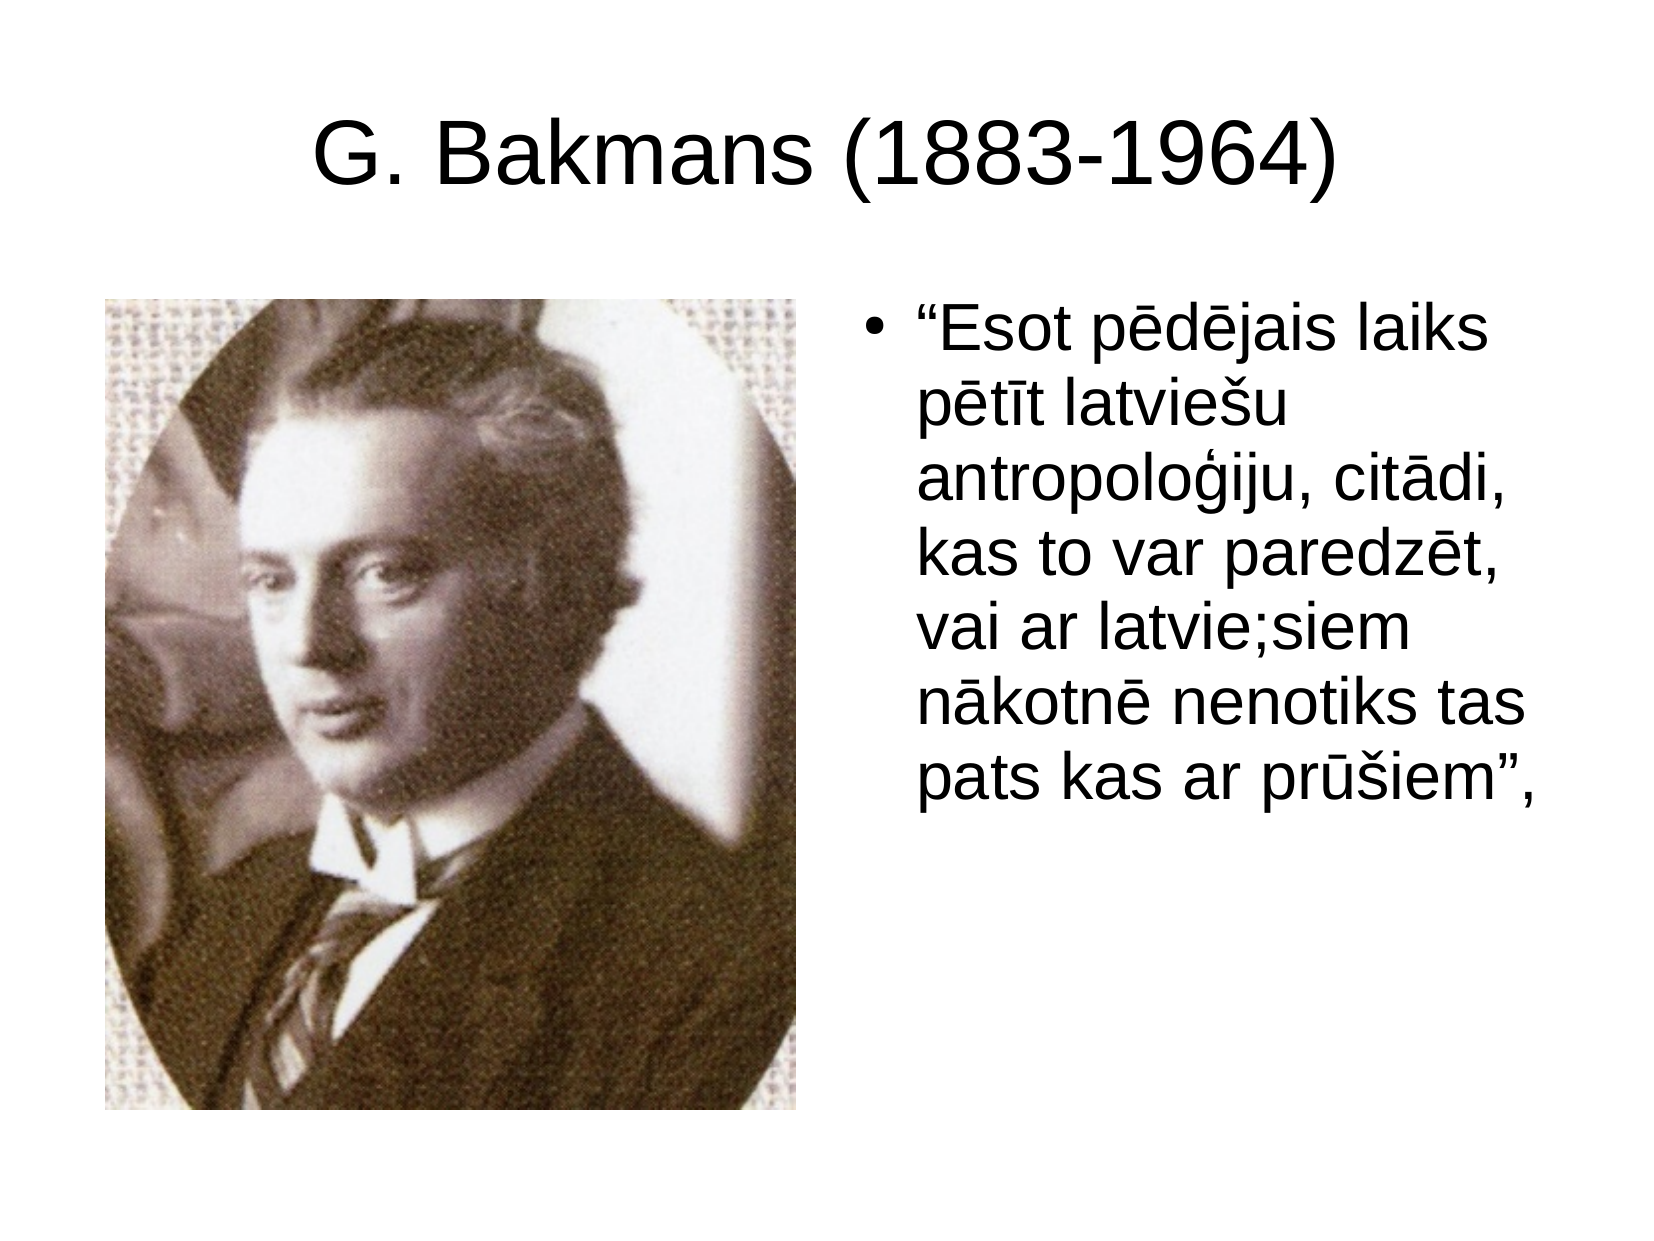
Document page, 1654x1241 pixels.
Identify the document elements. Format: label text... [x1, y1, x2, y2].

list “Esot pēdējais laiks pētīt latviešu antropoloģiju, citādi, kas to var paredzēt, vai ar latvie;siem nākotnē nenotiks tas pats kas ar prūšiem”, [845, 290, 1572, 1109]
title G. Bakmans (1883-1964) [82, 49, 1571, 257]
picture [105, 299, 796, 1111]
